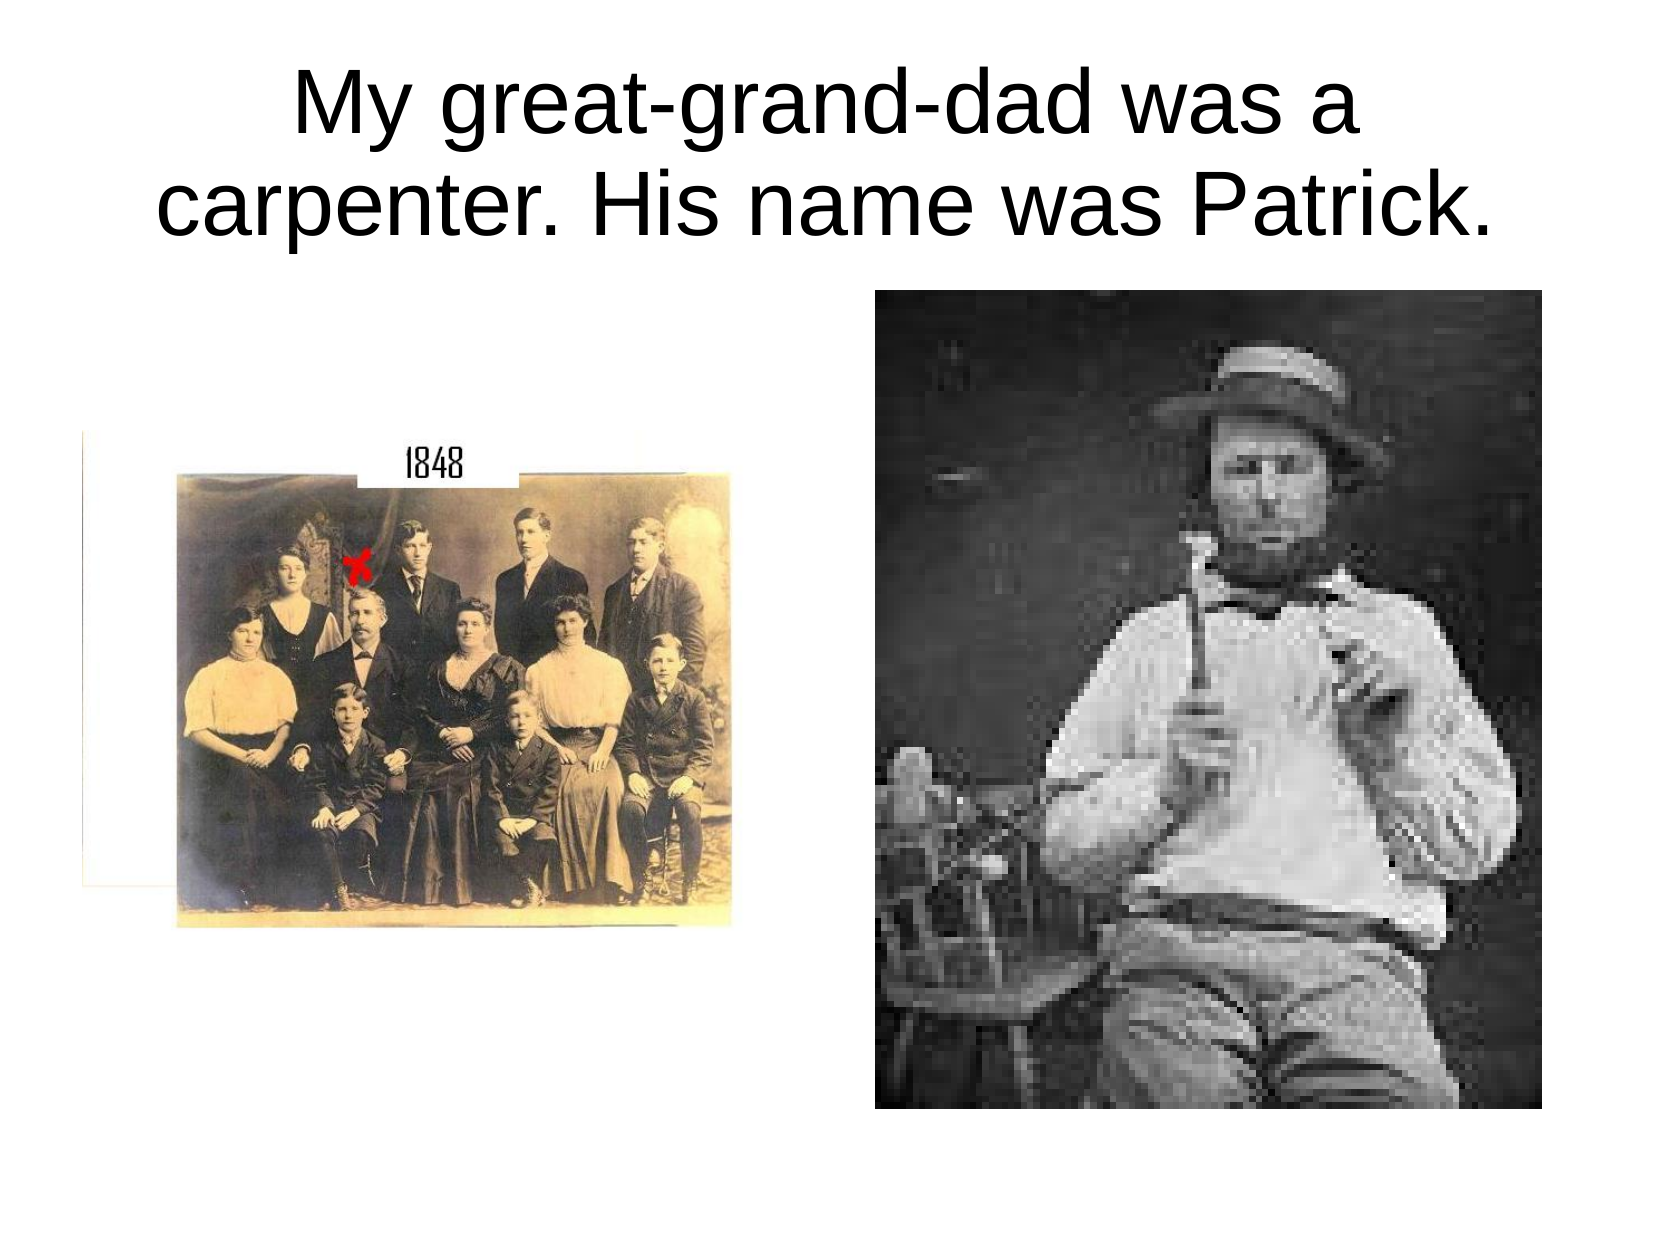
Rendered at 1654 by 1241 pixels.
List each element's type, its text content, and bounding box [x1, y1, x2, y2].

picture [875, 290, 1542, 1109]
picture [82, 430, 809, 968]
title My great-grand-dad was a carpenter. His name was Patrick. [82, 49, 1571, 257]
